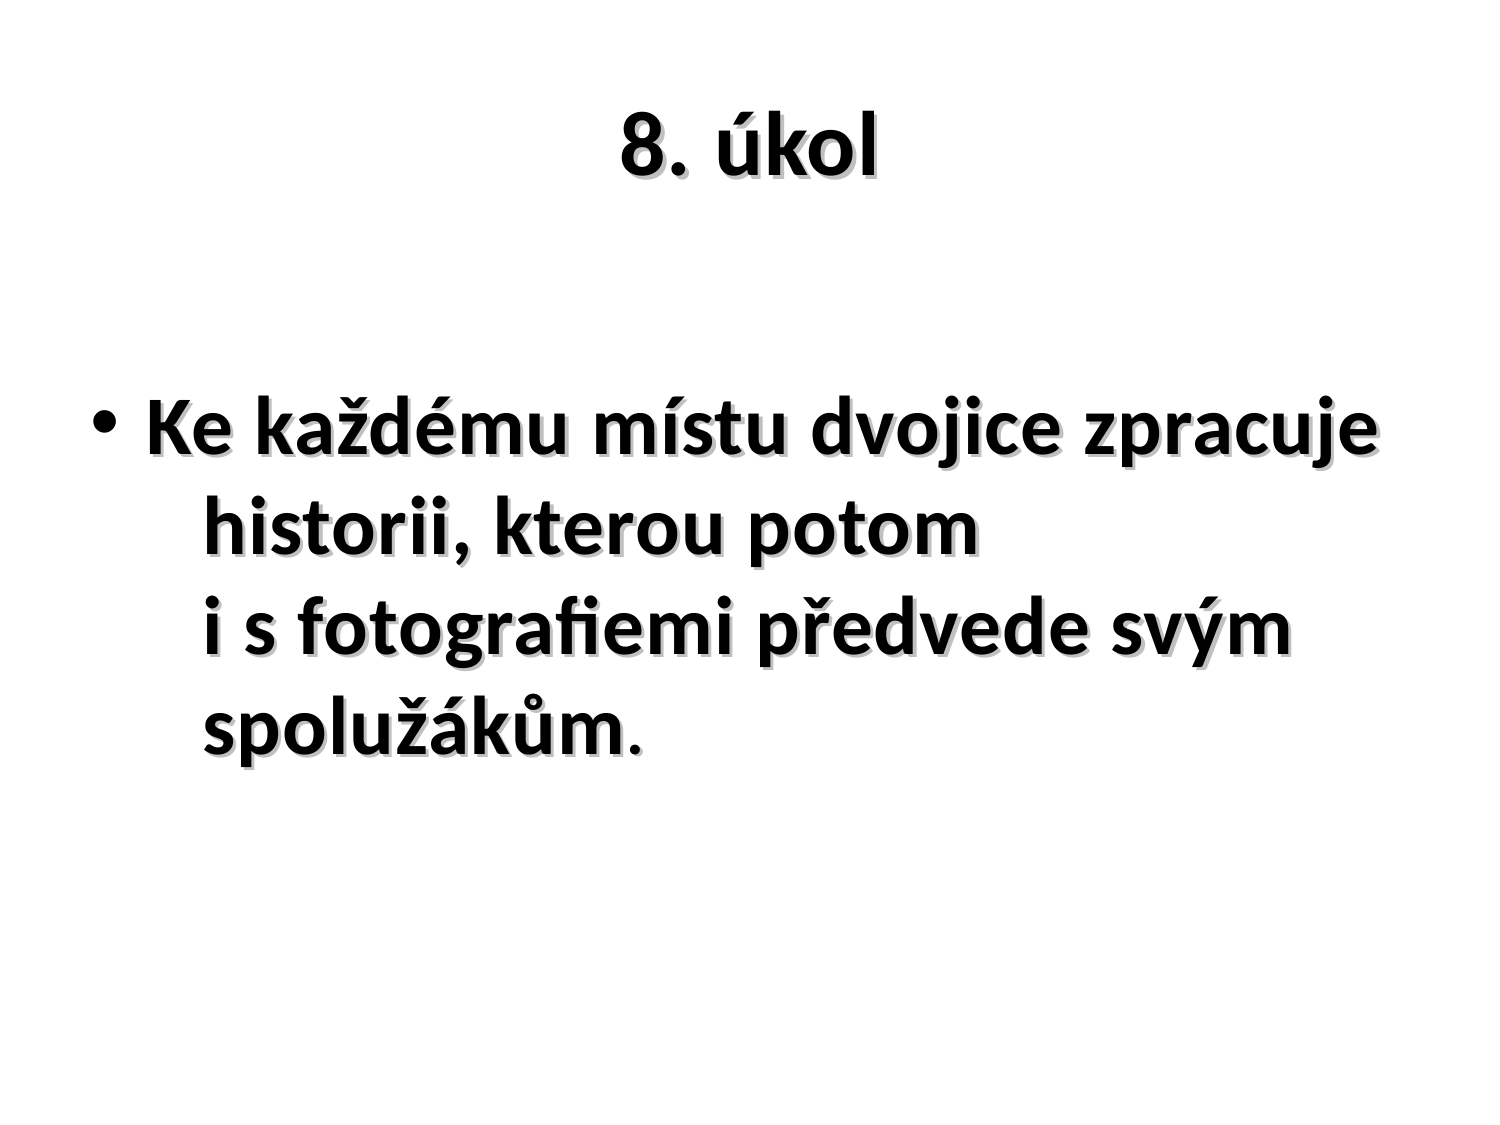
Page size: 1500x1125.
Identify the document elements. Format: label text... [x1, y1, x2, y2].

title 8. úkol [75, 45, 1426, 233]
list Ke každému místu dvojice zpracuje historii, kterou potom i s fotografiemi předvede svým spolužákům. [75, 262, 1426, 1005]
